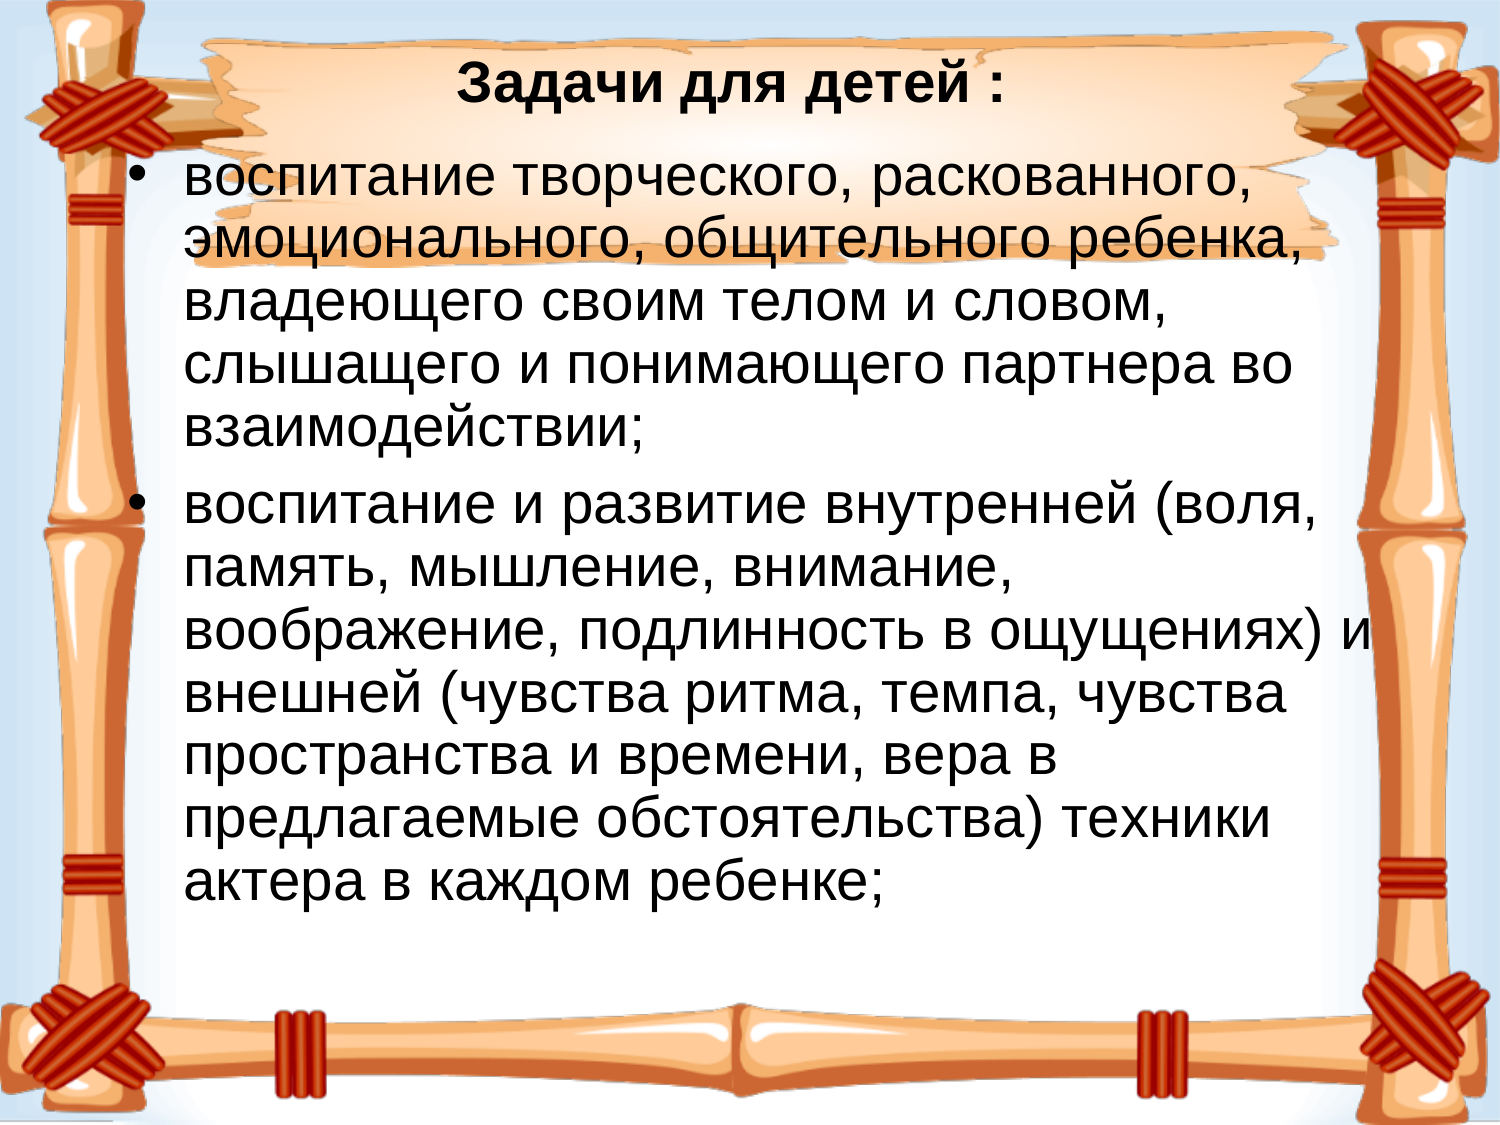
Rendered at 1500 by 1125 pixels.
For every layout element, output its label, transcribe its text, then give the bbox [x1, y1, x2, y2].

picture [0, 0, 1500, 1125]
title Задачи для детей : [206, 45, 1258, 114]
list воспитание творческого, раскованного, эмоционального, общительного ребенка, владеющего своим телом и словом, слышащего и понимающего партнера во взаимодействии; воспитание и развитие внутренней (воля, память, мышление, внимание, воображение, подлинность в ощущениях) и внешней (чувства ритма, темпа, чувства пространства и времени, вера в предлагаемые обстоятельства) техники актера в каждом ребенке; [112, 137, 1412, 1000]
